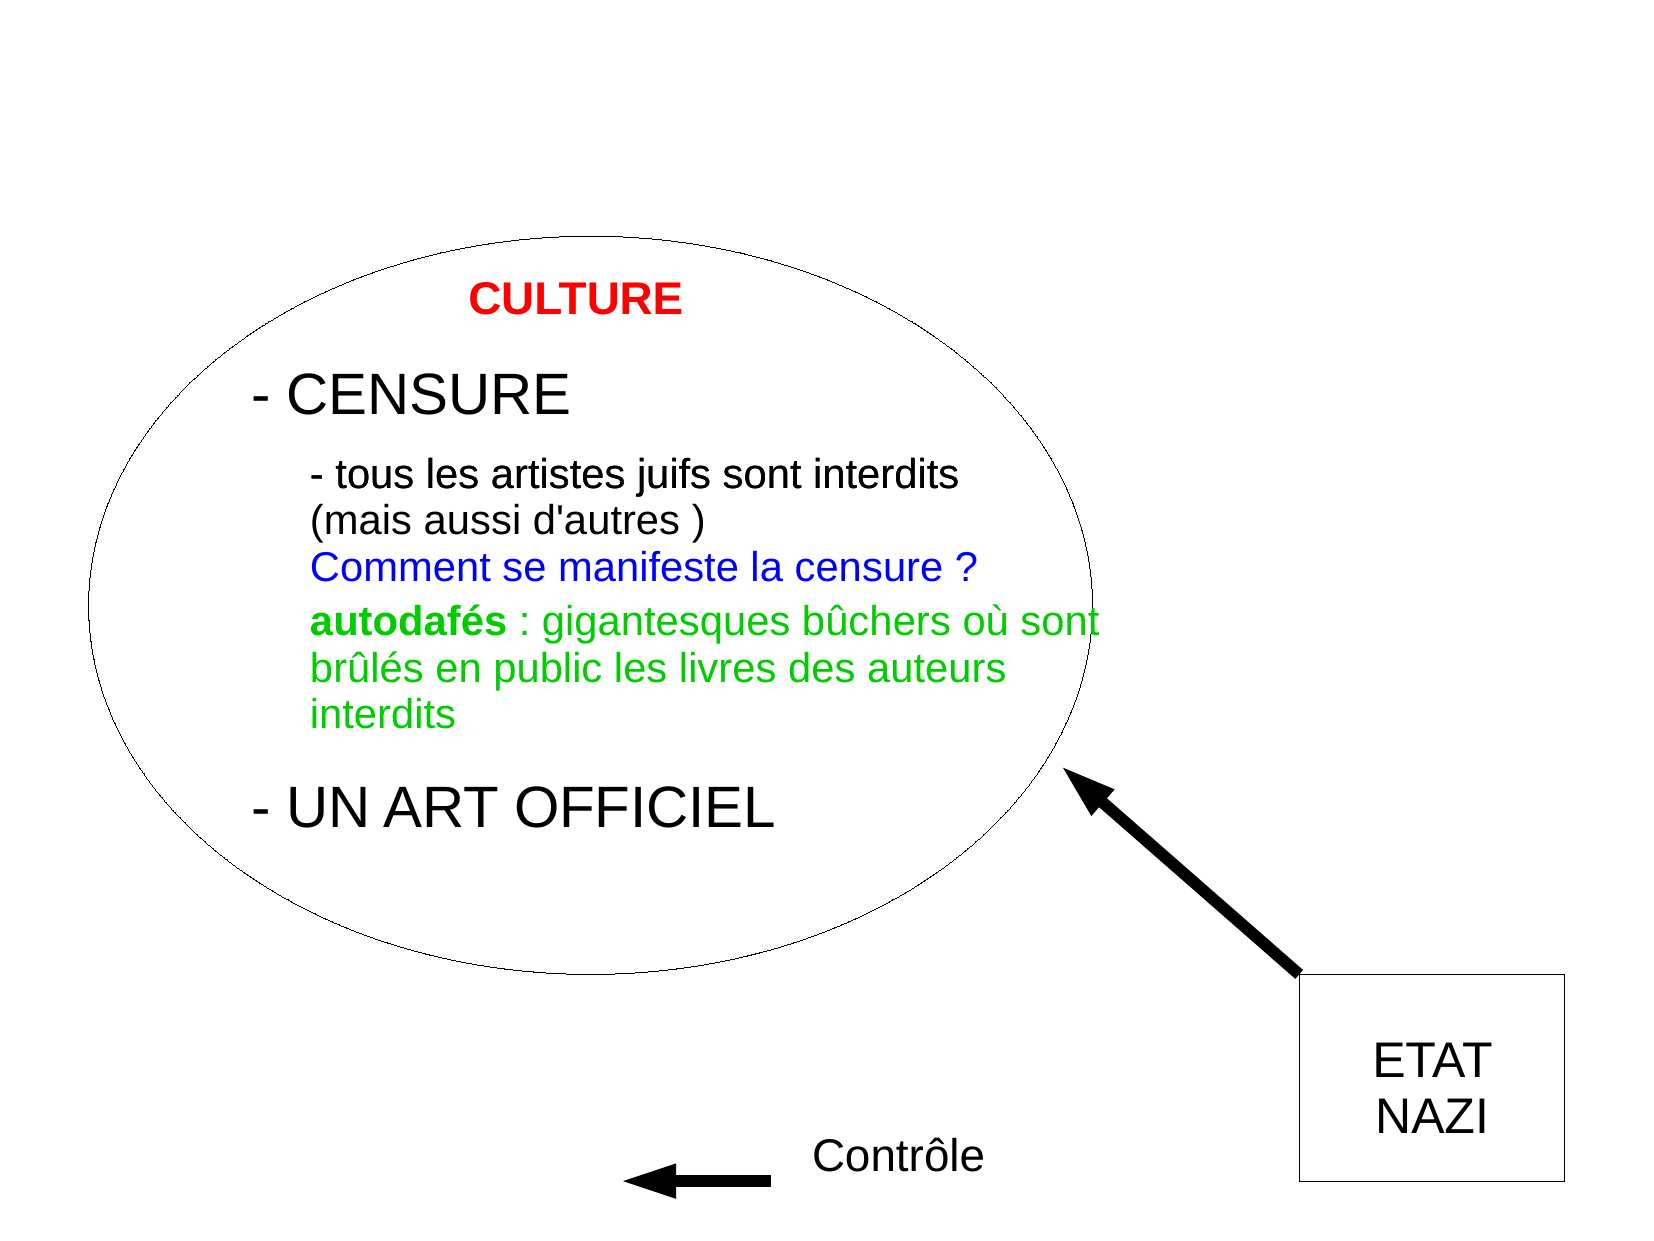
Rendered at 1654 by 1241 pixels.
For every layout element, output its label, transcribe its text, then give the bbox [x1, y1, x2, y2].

text_box - UN ART OFFICIEL [236, 767, 1034, 848]
text_box CULTURE [265, 265, 886, 333]
text_box - CENSURE [236, 354, 1034, 434]
text_box Contrôle [797, 1122, 1123, 1188]
text_box autodafés : gigantesques bûchers où sont brûlés en public les livres des auteurs interdits [295, 590, 1123, 747]
text_box - tous les artistes juifs sont interdits (mais aussi d'autres ) Comment se manifeste la censure ? [295, 442, 1123, 590]
text_box ETAT NAZI [1299, 1025, 1565, 1152]
